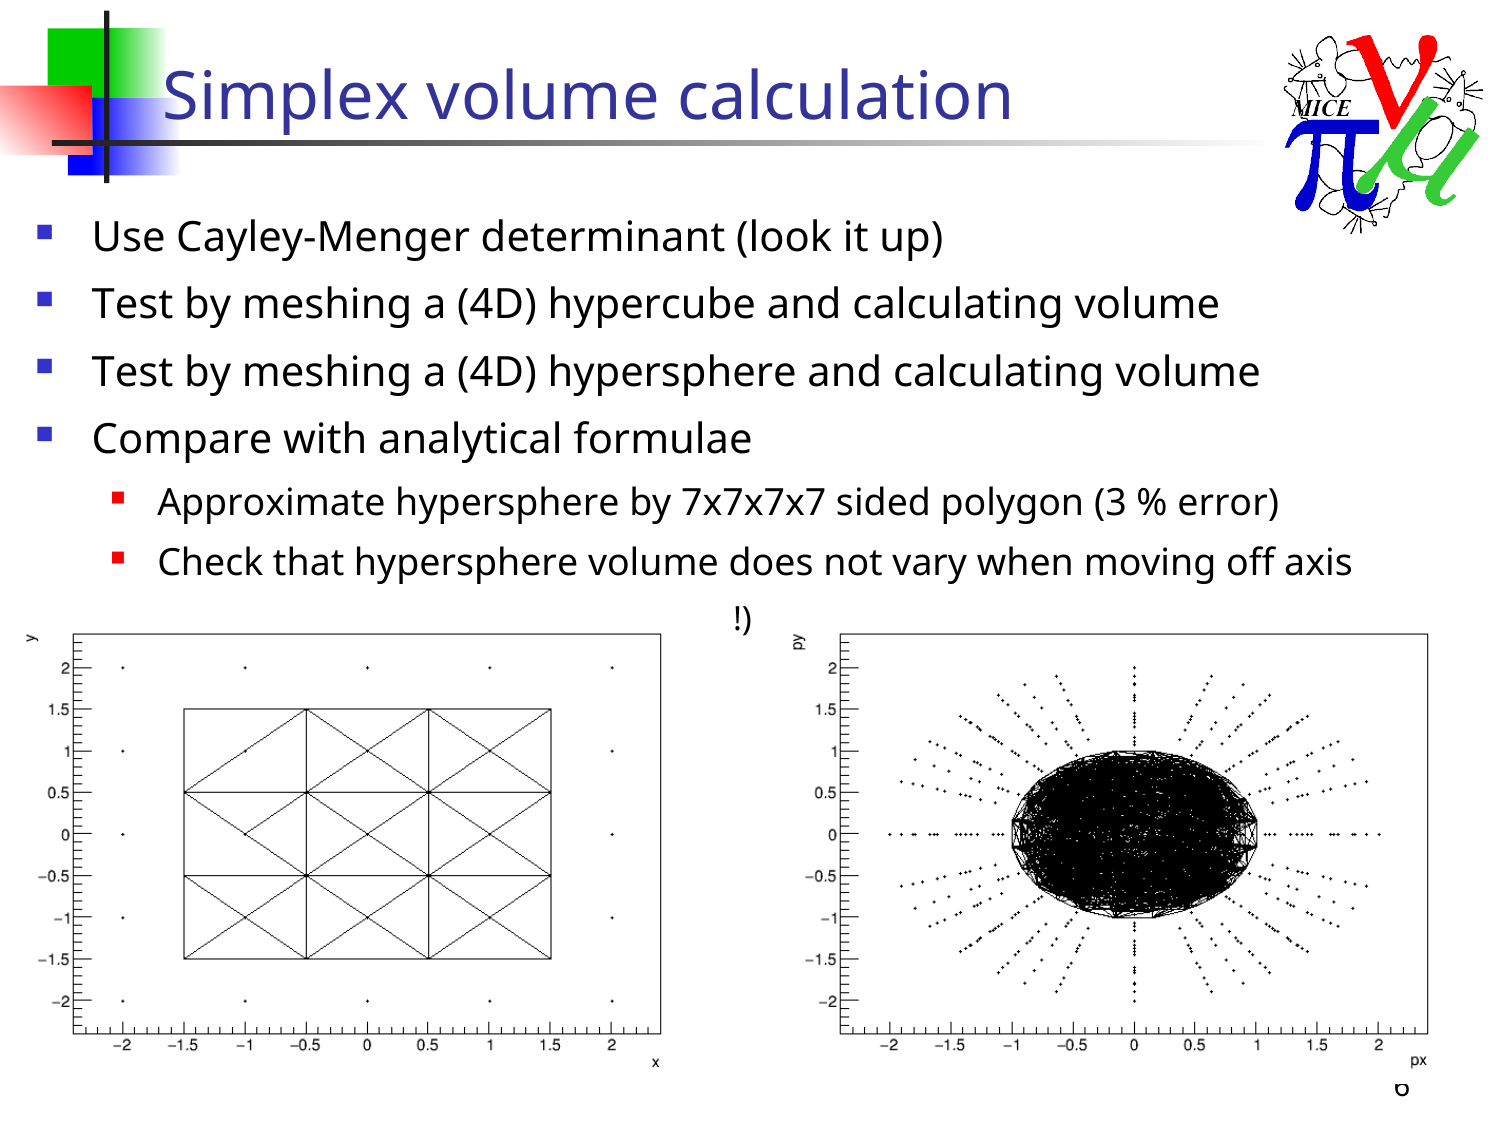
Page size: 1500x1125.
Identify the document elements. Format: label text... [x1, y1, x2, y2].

title Simplex volume calculation [162, 0, 1441, 188]
picture [767, 584, 1500, 1084]
picture [1264, 5, 1500, 251]
picture [0, 584, 734, 1084]
list Use Cayley-Menger determinant (look it up) Test by meshing a (4D) hypercube and calculating volume Test by meshing a (4D) hypersphere and calculating volume Compare with analytical formulae Approximate hypersphere by 7x7x7x7 sided polygon (3 % error) Check that hypersphere volume does not vary when moving off axis Constant to 9th significant figure(!) [35, 206, 1447, 733]
